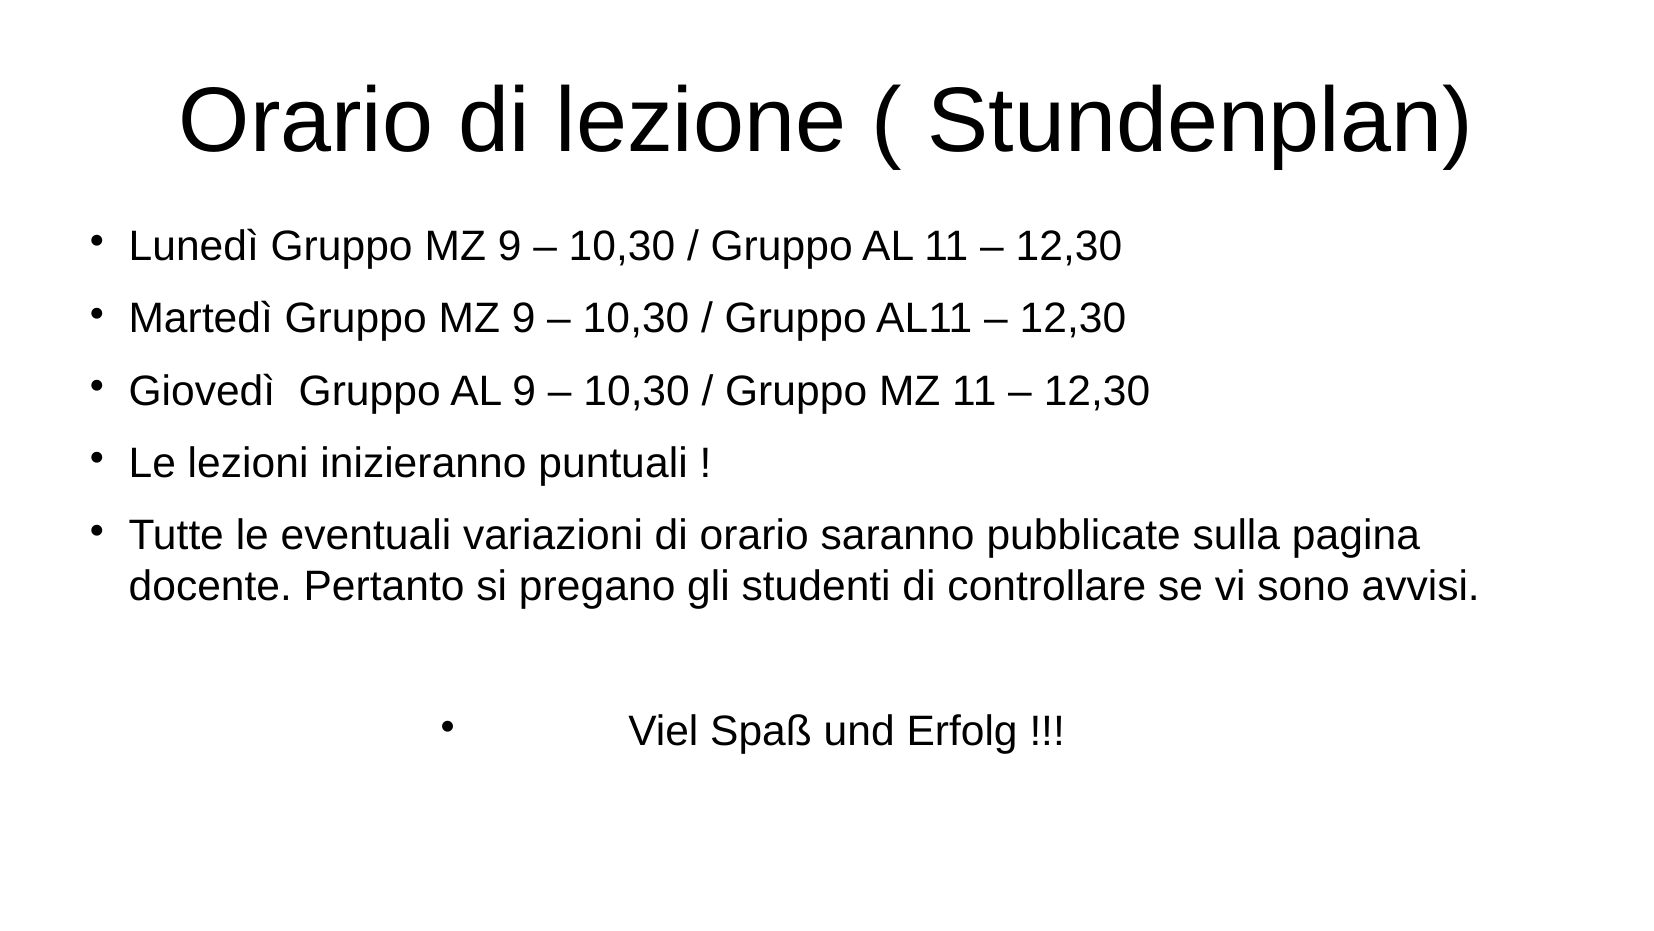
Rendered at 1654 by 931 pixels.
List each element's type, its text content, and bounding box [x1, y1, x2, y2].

list Lunedì Gruppo MZ 9 – 10,30 / Gruppo AL 11 – 12,30 Martedì Gruppo MZ 9 – 10,30 / Gruppo AL11 – 12,30 Giovedì Gruppo AL 9 – 10,30 / Gruppo MZ 11 – 12,30 Le lezioni inizieranno puntuali ! Tutte le eventuali variazioni di orario saranno pubblicate sulla pagina docente. Pertanto si pregano gli studenti di controllare se vi sono avvisi. Viel Spaß und Erfolg !!! [76, 217, 1565, 757]
title Orario di lezione ( Stundenplan) [82, 37, 1571, 193]
